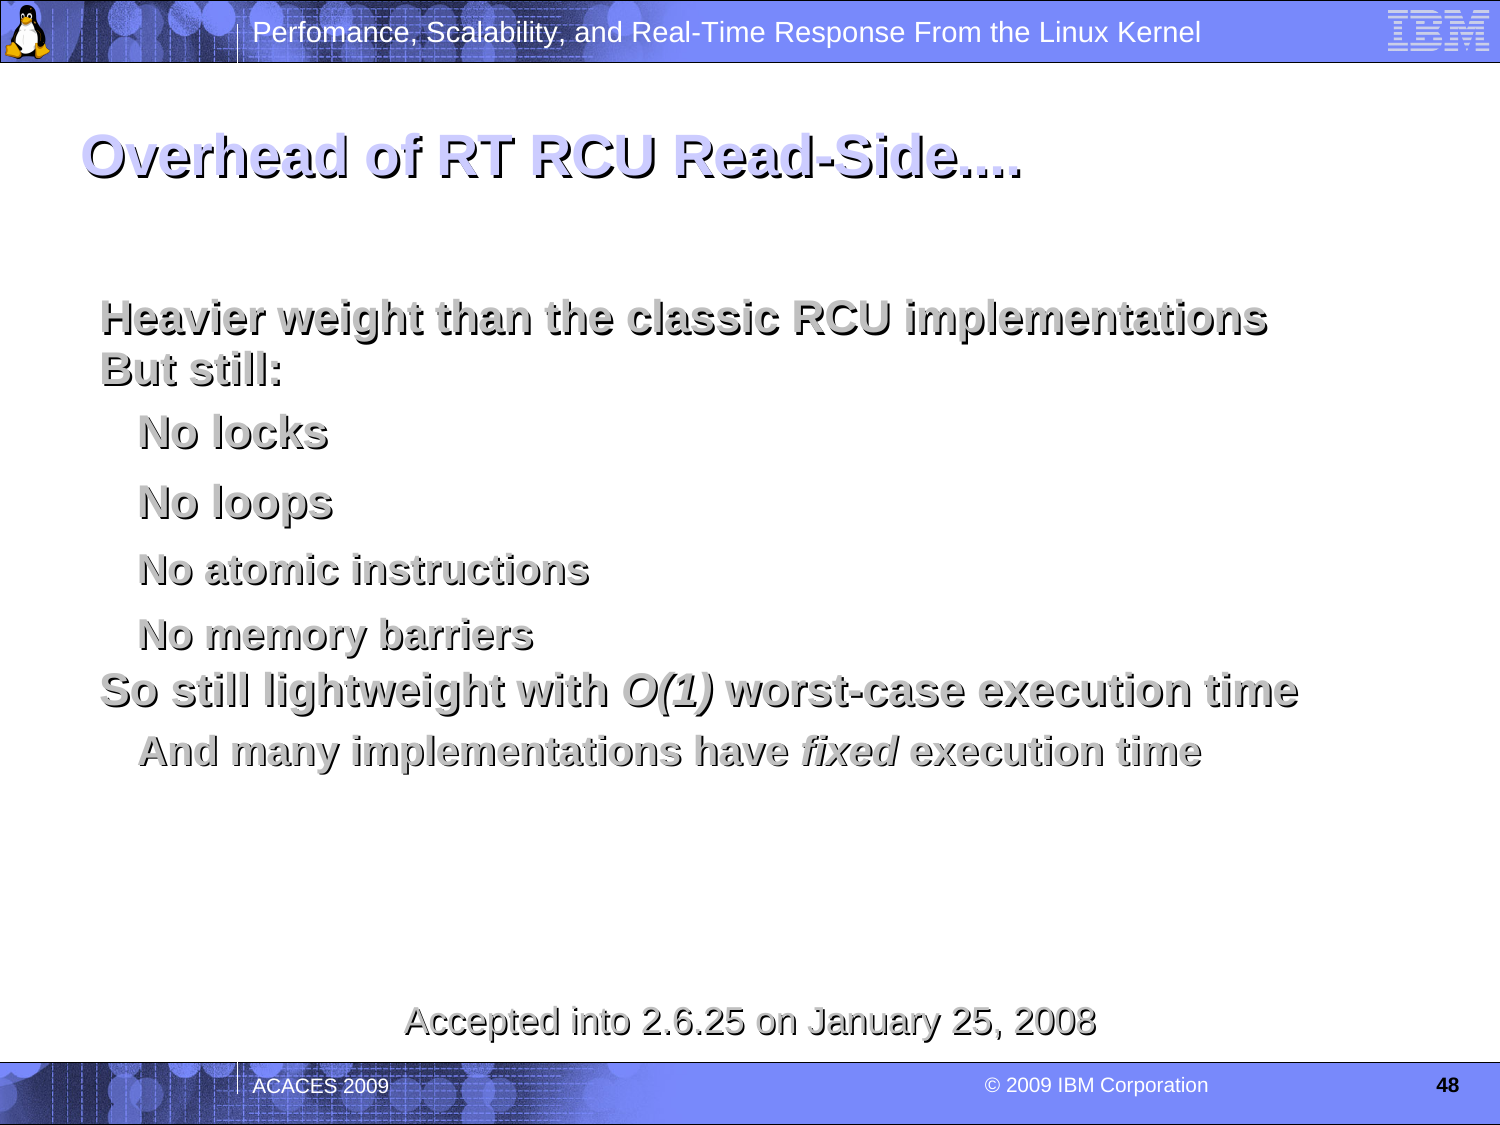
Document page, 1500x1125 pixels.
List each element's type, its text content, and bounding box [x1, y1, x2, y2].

picture [1, 1, 1500, 62]
title Overhead of RT RCU Read-Side.... [79, 116, 1433, 199]
picture [0, 1063, 1500, 1124]
text_box Accepted into 2.6.25 on January 25, 2008 [205, 989, 1295, 1047]
list Heavier weight than the classic RCU implementations But still: No locks No loops No atomic instructions No memory barriers So still lightweight with O(1) worst-case execution time And many implementations have fixed execution time [99, 291, 1389, 1022]
